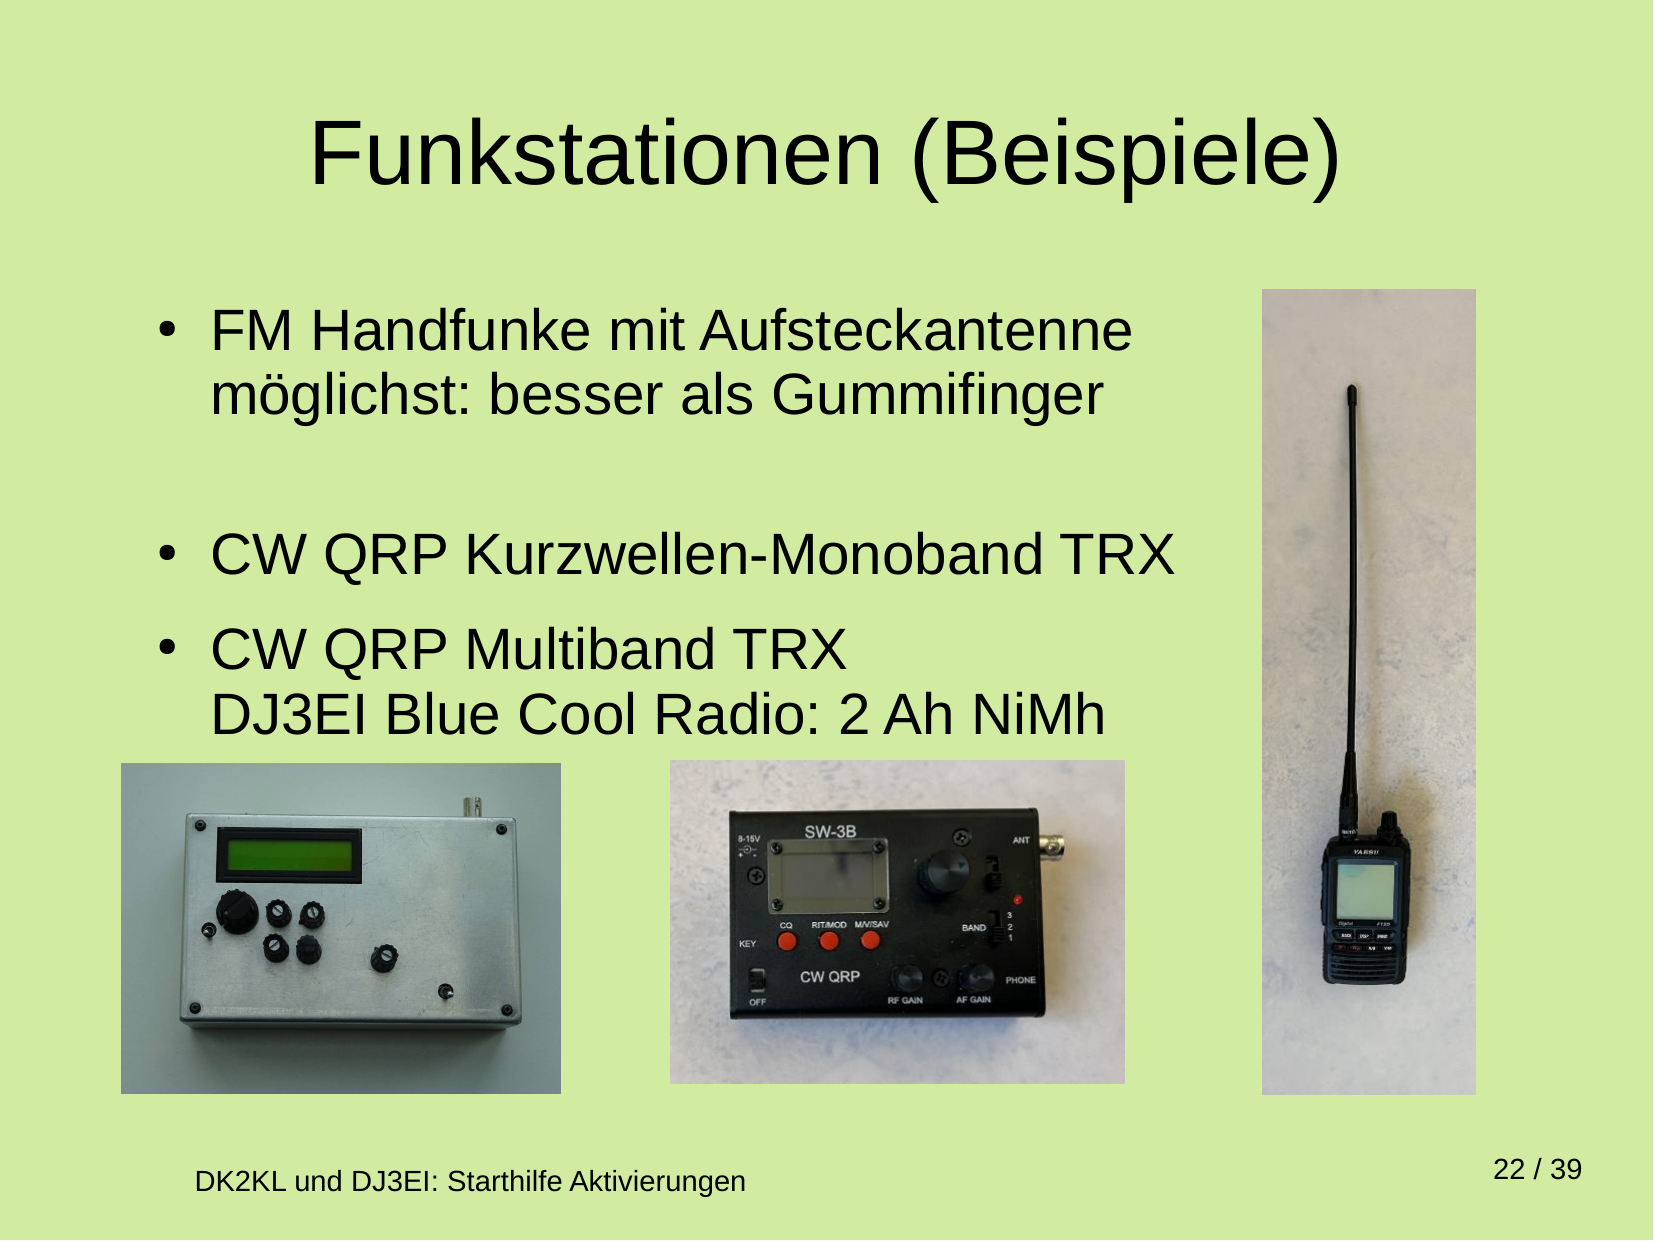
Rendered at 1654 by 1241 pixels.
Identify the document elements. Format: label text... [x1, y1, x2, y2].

picture [670, 760, 1125, 1084]
picture [1262, 289, 1476, 1095]
list FM Handfunke mit Aufsteckantenne möglichst: besser als Gummifinger CW QRP Kurzwellen-Monoband TRX CW QRP Multiband TRX DJ3EI Blue Cool Radio: 2 Ah NiMh [139, 297, 1262, 749]
title Funkstationen (Beispiele) [82, 49, 1571, 257]
picture [121, 763, 561, 1094]
